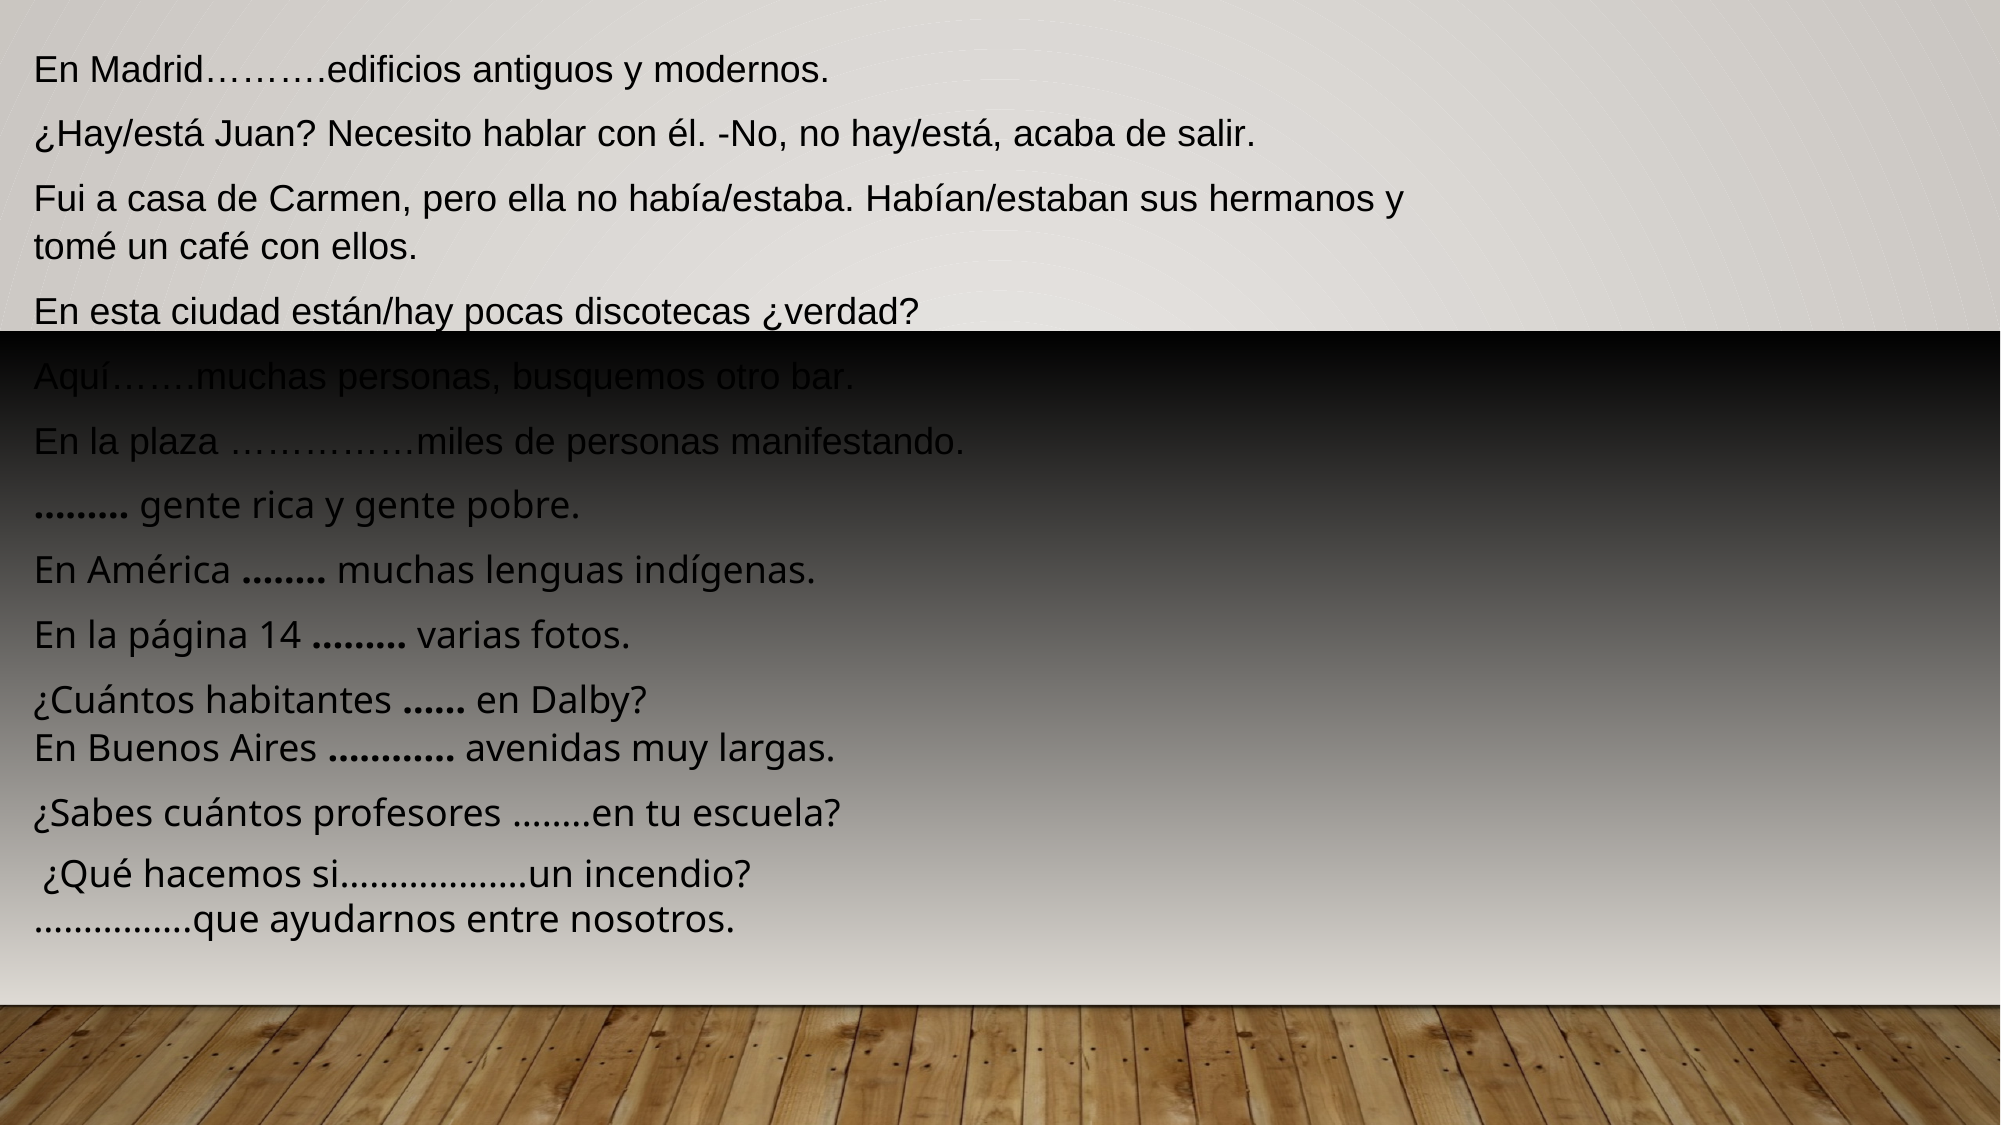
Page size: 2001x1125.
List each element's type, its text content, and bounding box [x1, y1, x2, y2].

text_box En Madrid……….edificios antiguos y modernos. ¿Hay/está Juan? Necesito hablar con él. -No, no hay/está, acaba de salir. Fui a casa de Carmen, pero ella no había/estaba. Habían/estaban sus hermanos y tomé un café con ellos. En esta ciudad están/hay pocas discotecas ¿verdad? Aquí…….muchas personas, busquemos otro bar. En la plaza ……………miles de personas manifestando. ……… gente rica y gente pobre. En América …….. muchas lenguas indígenas. En la página 14 ……… varias fotos. ¿Cuántos habitantes …… en Dalby? En Buenos Aires ………… avenidas muy largas. ¿Sabes cuántos profesores ……..en tu escuela? ¿Qué hacemos si……………….un incendio? …………….que ayudarnos entre nosotros. [18, 34, 1502, 992]
